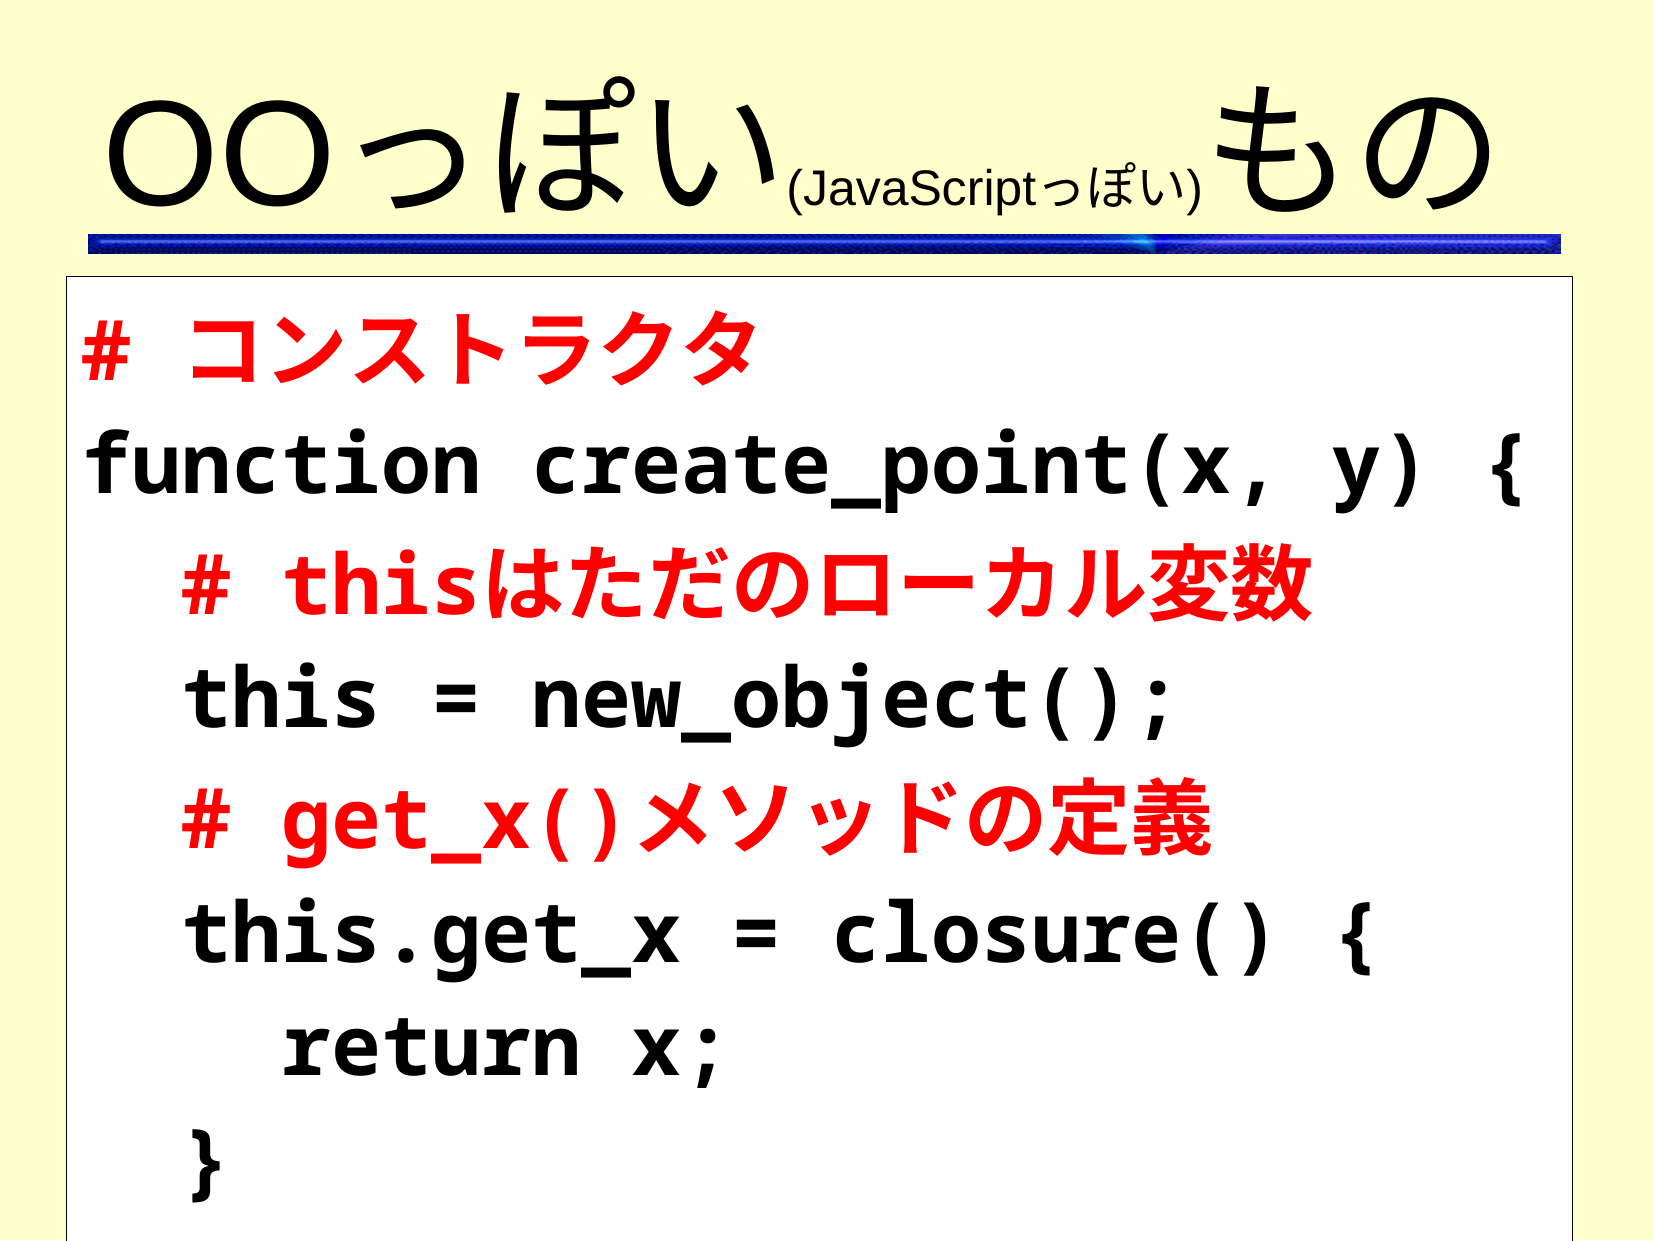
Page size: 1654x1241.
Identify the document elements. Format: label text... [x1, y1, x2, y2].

picture [88, 234, 1561, 254]
text_box # コンストラクタ function create_point(x, y) { # thisはただのローカル変数 this = new_object(); # get_x()メソッドの定義 this.get_x = closure() { return x; } … return this; } [66, 276, 1573, 1207]
title OOっぽい(JavaScriptっぽい)もの [59, 43, 1548, 237]
